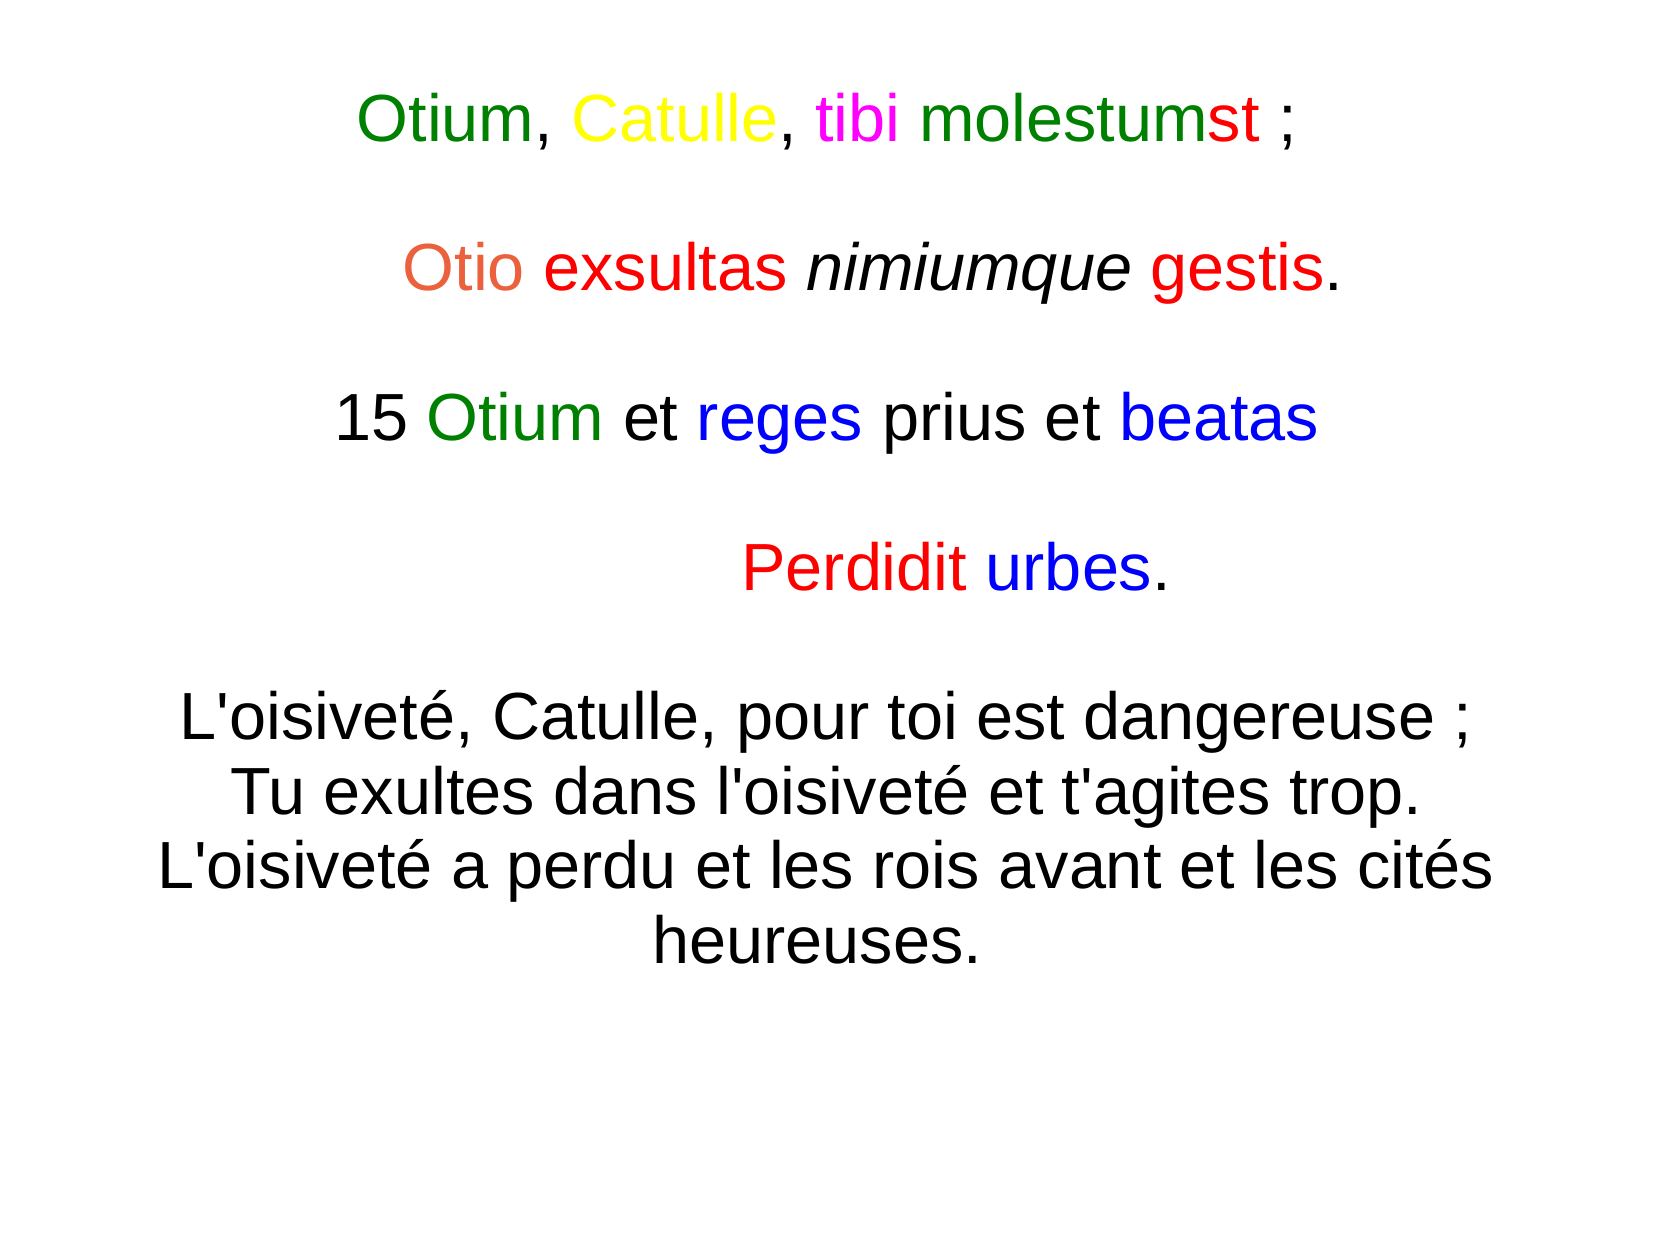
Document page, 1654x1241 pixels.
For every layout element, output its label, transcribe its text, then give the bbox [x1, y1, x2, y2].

subtitle Otium, Catulle, tibi molestumst ; Otio exsultas nimiumque gestis. 15 Otium et reges prius et beatas Perdidit urbes. L'oisiveté, Catulle, pour toi est dangereuse ; Tu exultes dans l'oisiveté et t'agites trop. L'oisiveté a perdu et les rois avant et les cités heureuses. [82, 49, 1571, 1010]
